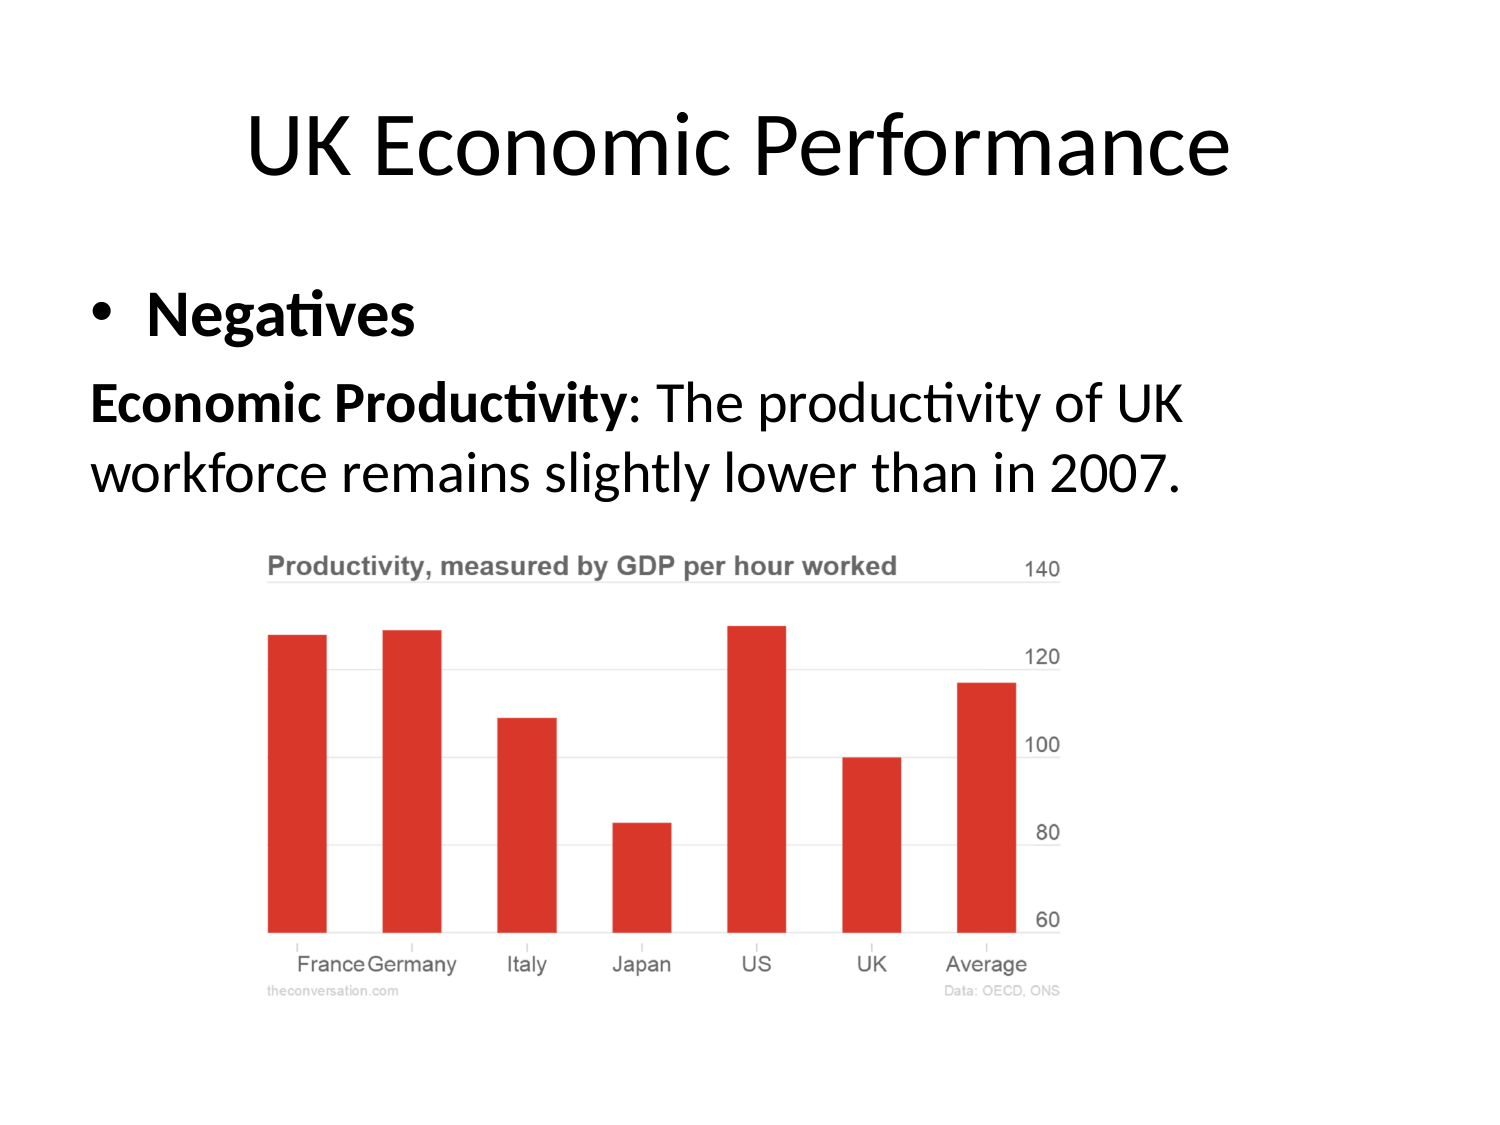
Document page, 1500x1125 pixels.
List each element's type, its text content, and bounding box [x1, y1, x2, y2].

title UK Economic Performance [75, 45, 1426, 233]
list Negatives Economic Productivity: The productivity of UK workforce remains slightly lower than in 2007. [75, 262, 1426, 1005]
picture [253, 538, 1073, 1001]
